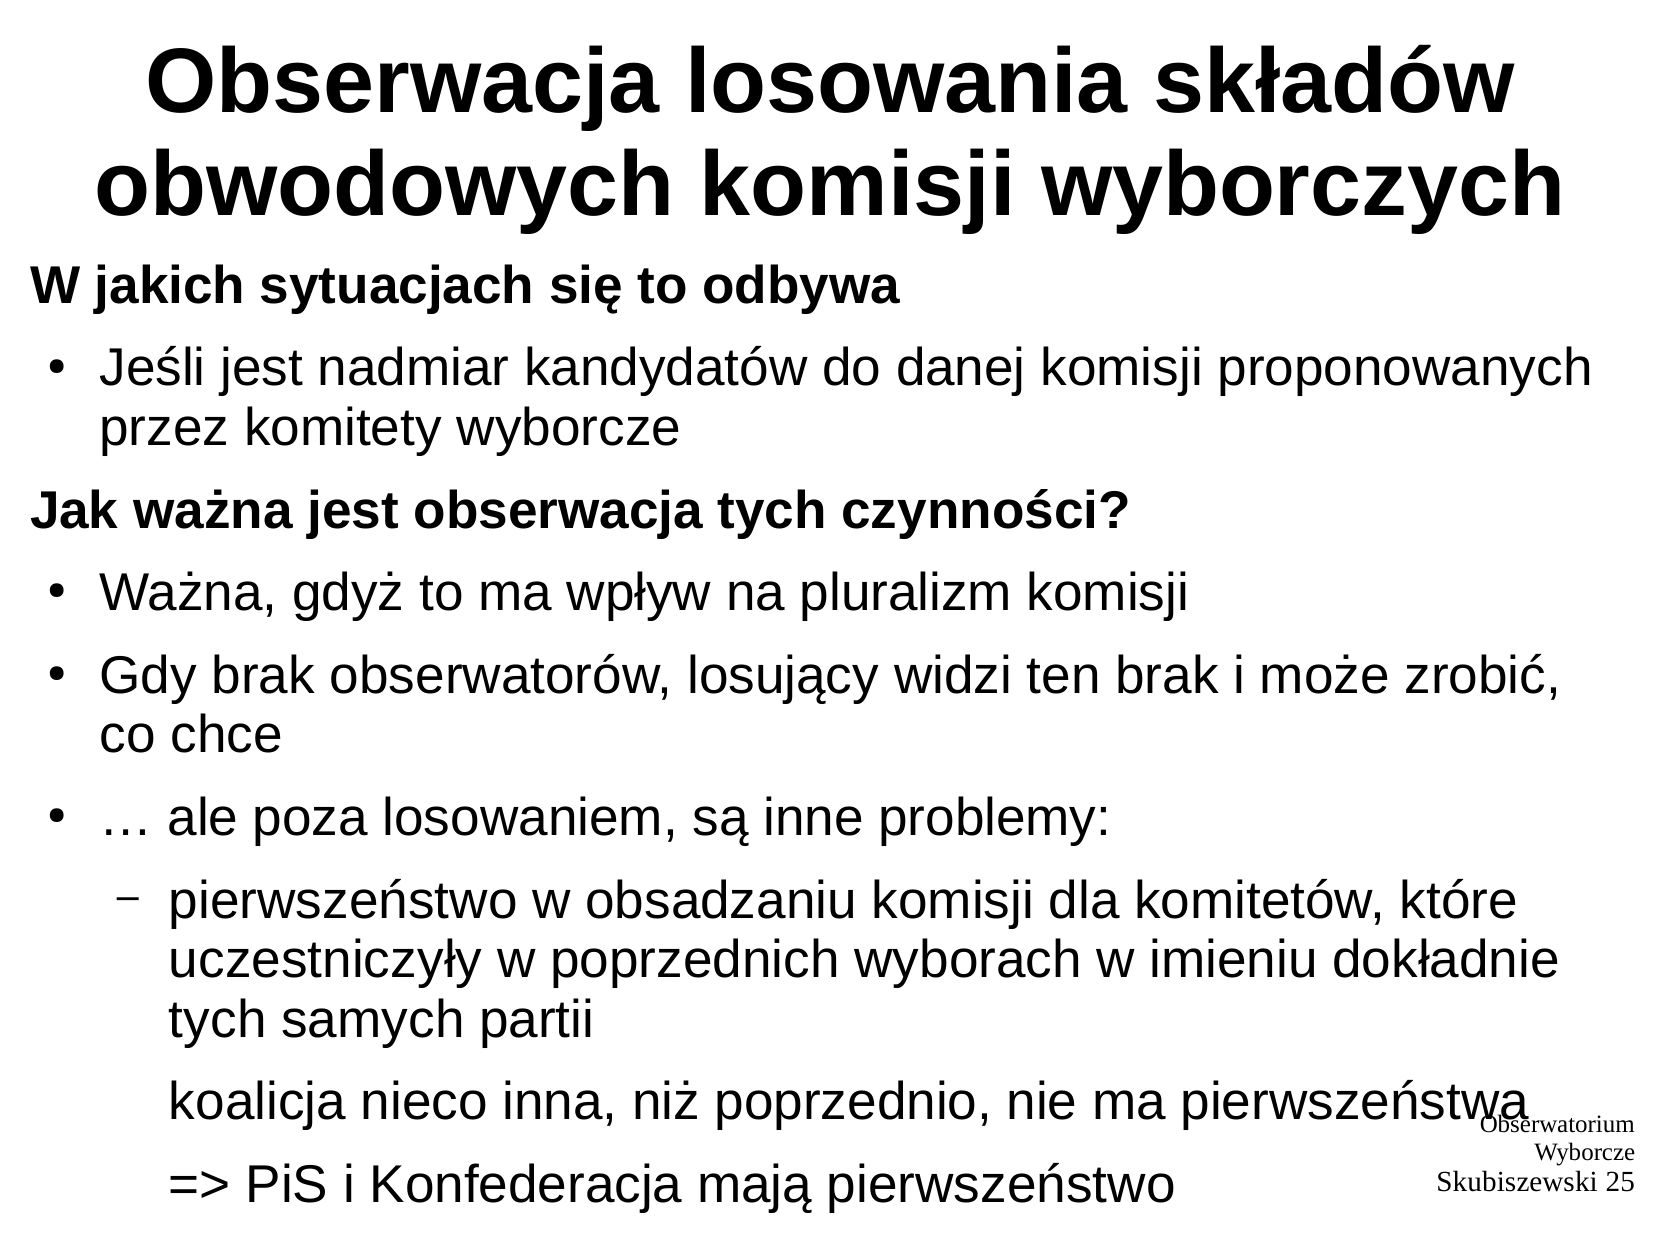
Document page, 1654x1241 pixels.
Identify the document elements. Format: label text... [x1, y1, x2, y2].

title Obserwacja losowania składów obwodowych komisji wyborczych [86, 30, 1576, 236]
list W jakich sytuacjach się to odbywa Jeśli jest nadmiar kandydatów do danej komisji proponowanych przez komitety wyborcze Jak ważna jest obserwacja tych czynności? Ważna, gdyż to ma wpływ na pluralizm komisji Gdy brak obserwatorów, losujący widzi ten brak i może zrobić, co chce … ale poza losowaniem, są inne problemy: pierwszeństwo w obsadzaniu komisji dla komitetów, które uczestniczyły w poprzednich wyborach w imieniu dokładnie tych samych partii koalicja nieco inna, niż poprzednio, nie ma pierwszeństwa => PiS i Konfederacja mają pierwszeństwo [30, 255, 1621, 1216]
